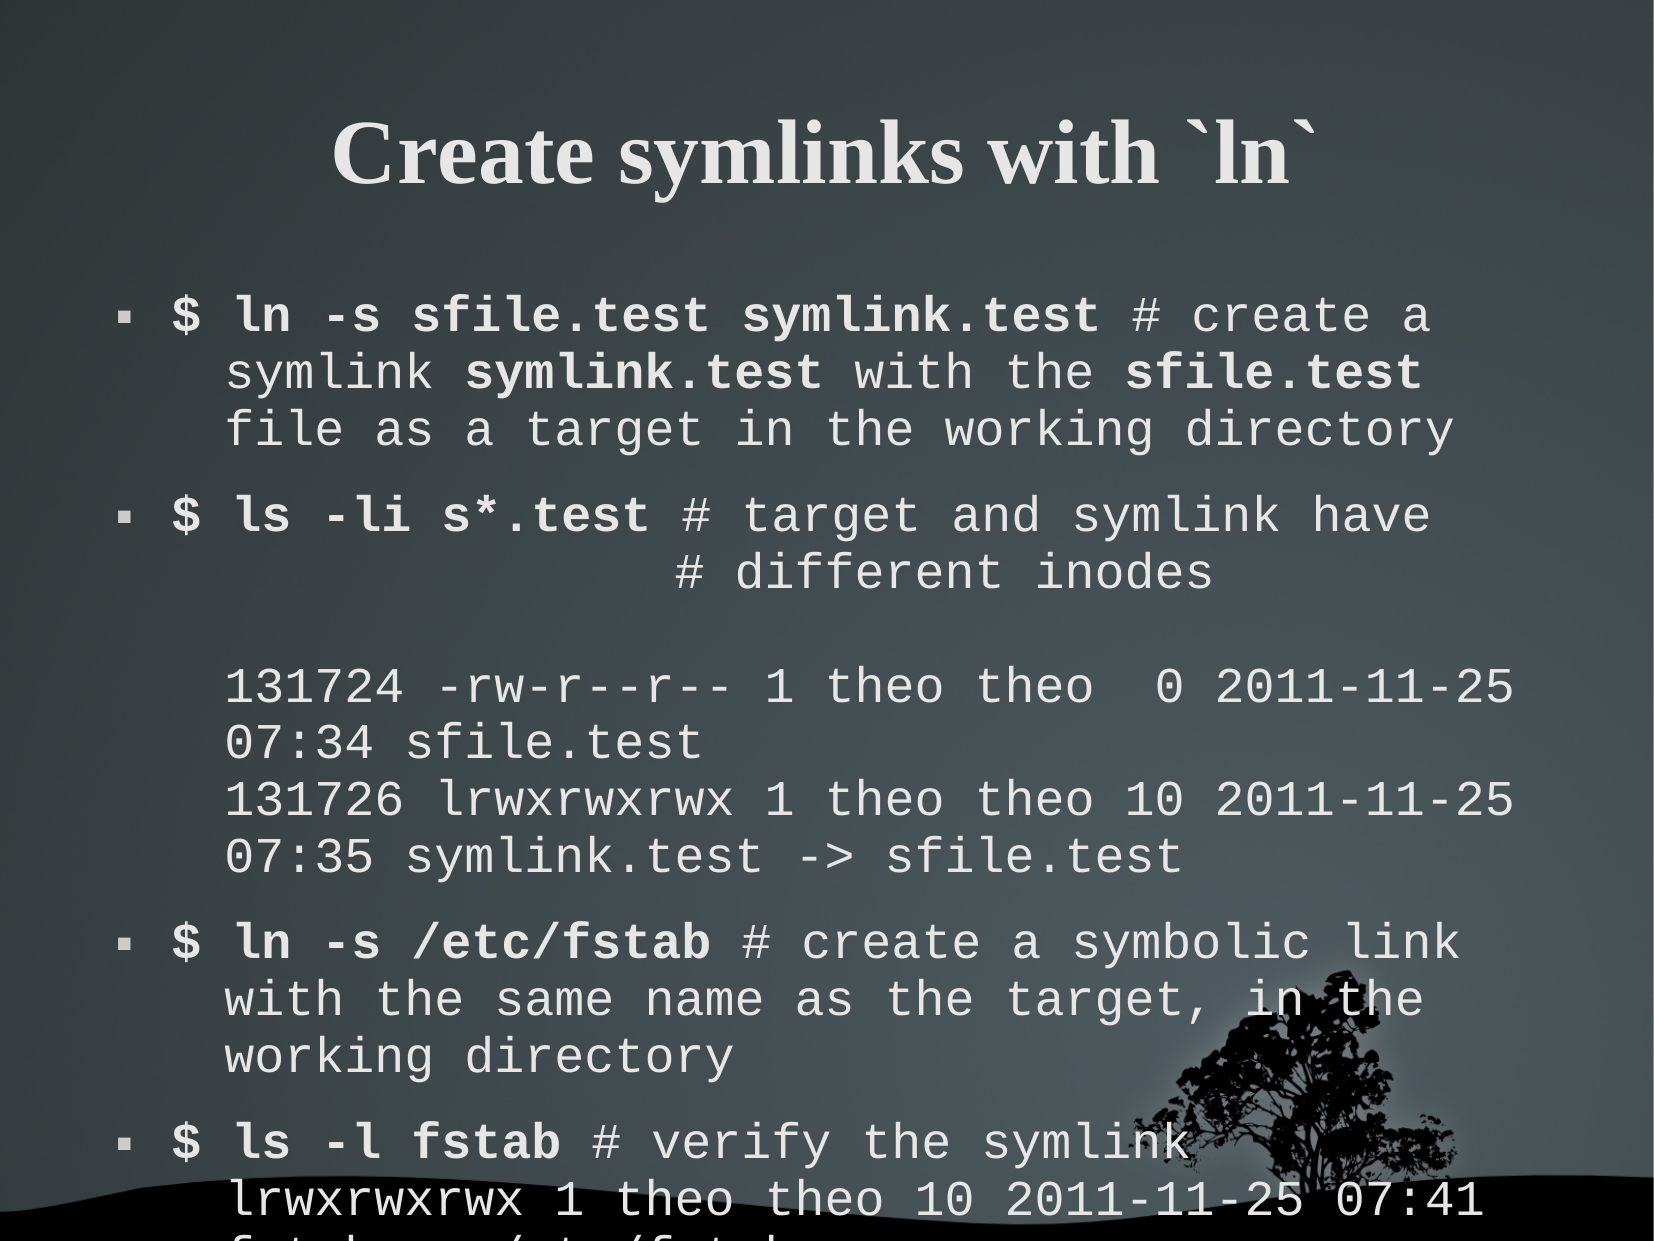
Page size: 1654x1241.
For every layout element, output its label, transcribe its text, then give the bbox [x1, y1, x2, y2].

picture [0, 0, 1654, 1241]
title Create symlinks with `ln` [82, 49, 1571, 257]
list $ ln -s sfile.test symlink.test # create a symlink symlink.test with the sfile.test file as a target in the working directory $ ls -li s*.test # target and symlink have # different inodes 131724 -rw-r--r-- 1 theo theo 0 2011-11-25 07:34 sfile.test 131726 lrwxrwxrwx 1 theo theo 10 2011-11-25 07:35 symlink.test -> sfile.test $ ln -s /etc/fstab # create a symbolic link with the same name as the target, in the working directory $ ls -l fstab # verify the symlink lrwxrwxrwx 1 theo theo 10 2011-11-25 07:41 fstab -> /etc/fstab $ ln -s /etc/fstab fstab.slink # create a symlink named fstab.slink and target /etc/fstab,in the current directory [82, 290, 1571, 1209]
